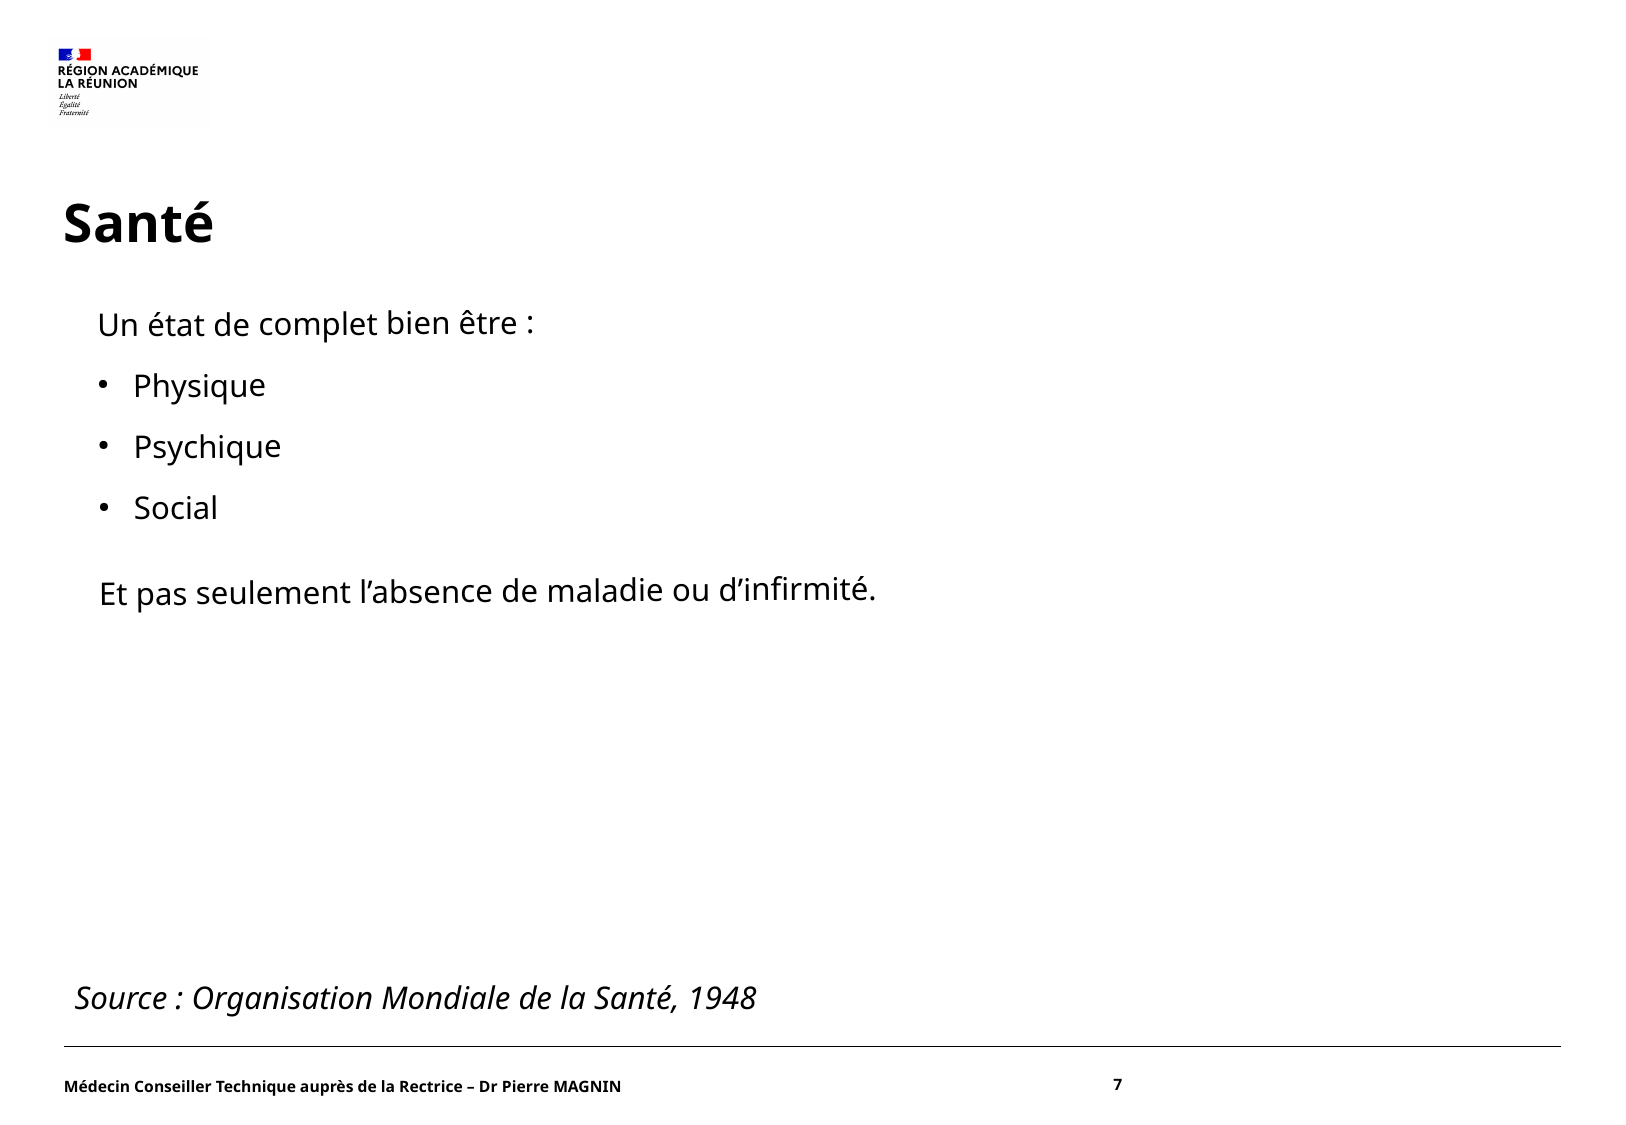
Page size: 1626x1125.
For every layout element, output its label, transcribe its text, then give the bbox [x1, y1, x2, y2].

text_box Source : Organisation Mondiale de la Santé, 1948 [59, 968, 804, 1022]
title Santé [63, 196, 1562, 272]
text_box Médecin Conseiller Technique auprès de la Rectrice – Dr Pierre MAGNIN [64, 1046, 1114, 1125]
list Un état de complet bien être : Physique Psychique Social Et pas seulement l’absence de maladie ou d’infirmité. [61, 295, 1557, 655]
text_box 33 [1114, 1046, 1354, 1125]
picture [47, 37, 211, 127]
